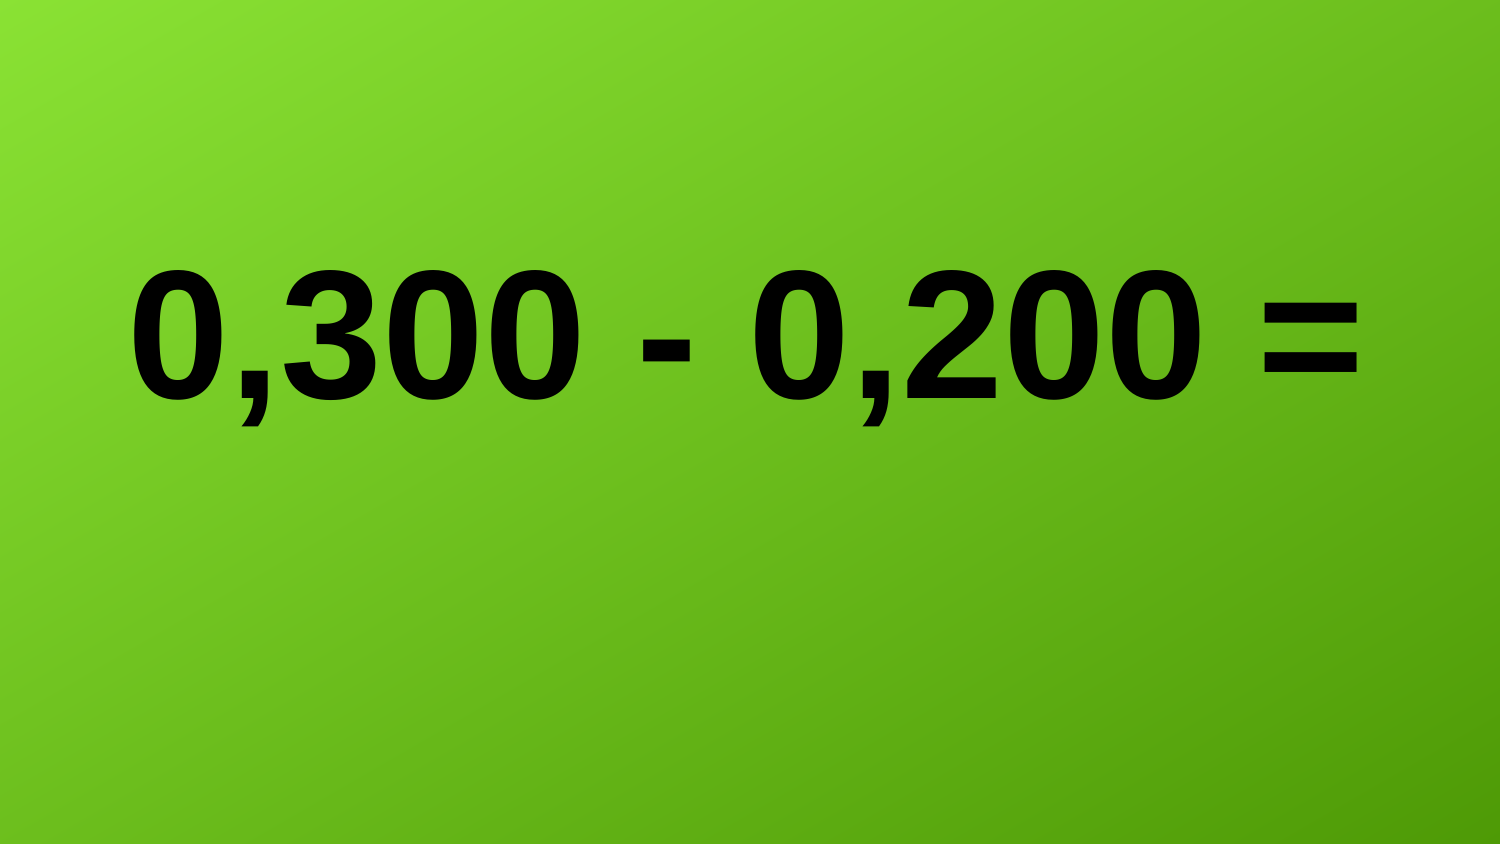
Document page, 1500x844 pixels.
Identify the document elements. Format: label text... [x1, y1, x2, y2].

title 0,300 - 0,200 = [112, 259, 1388, 450]
